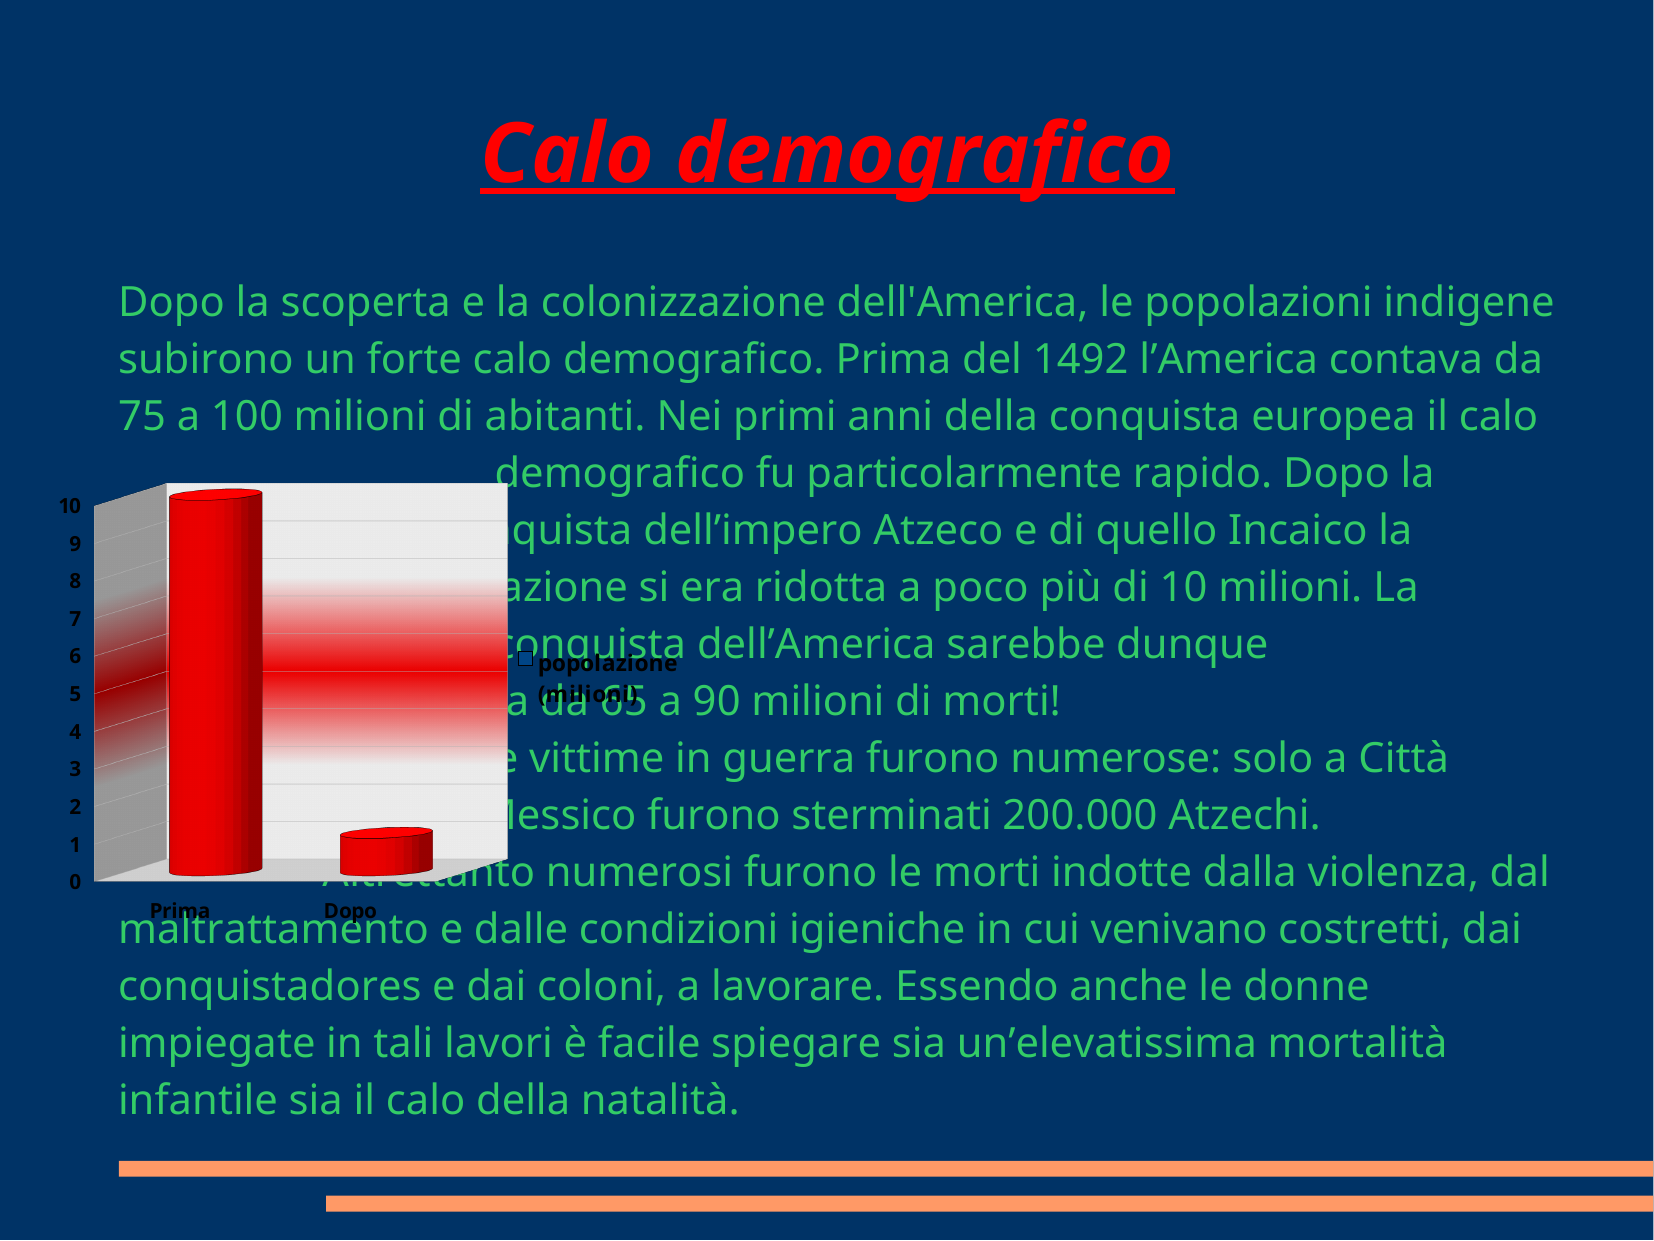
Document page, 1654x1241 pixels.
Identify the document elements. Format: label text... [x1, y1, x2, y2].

chart [45, 472, 709, 936]
subtitle Dopo la scoperta e la colonizzazione dell'America, le popolazioni indigene subirono un forte calo demografico. Prima del 1492 l’America contava da 75 a 100 milioni di abitanti. Nei primi anni della conquista europea il calo demografico fu particolarmente rapido. Dopo la conquista dell’impero Atzeco e di quello Incaico la popolazione si era ridotta a poco più di 10 milioni. La conquista dell’America sarebbe dunque costata da 65 a 90 milioni di morti! Le vittime in guerra furono numerose: solo a Città del Messico furono sterminati 200.000 Atzechi. Altrettanto numerosi furono le morti indotte dalla violenza, dal maltrattamento e dalle condizioni igieniche in cui venivano costretti, dai conquistadores e dai coloni, a lavorare. Essendo anche le donne impiegate in tali lavori è facile spiegare sia un’elevatissima mortalità infantile sia il calo della natalità. [118, 206, 1558, 1135]
title Calo demografico [121, 46, 1534, 206]
